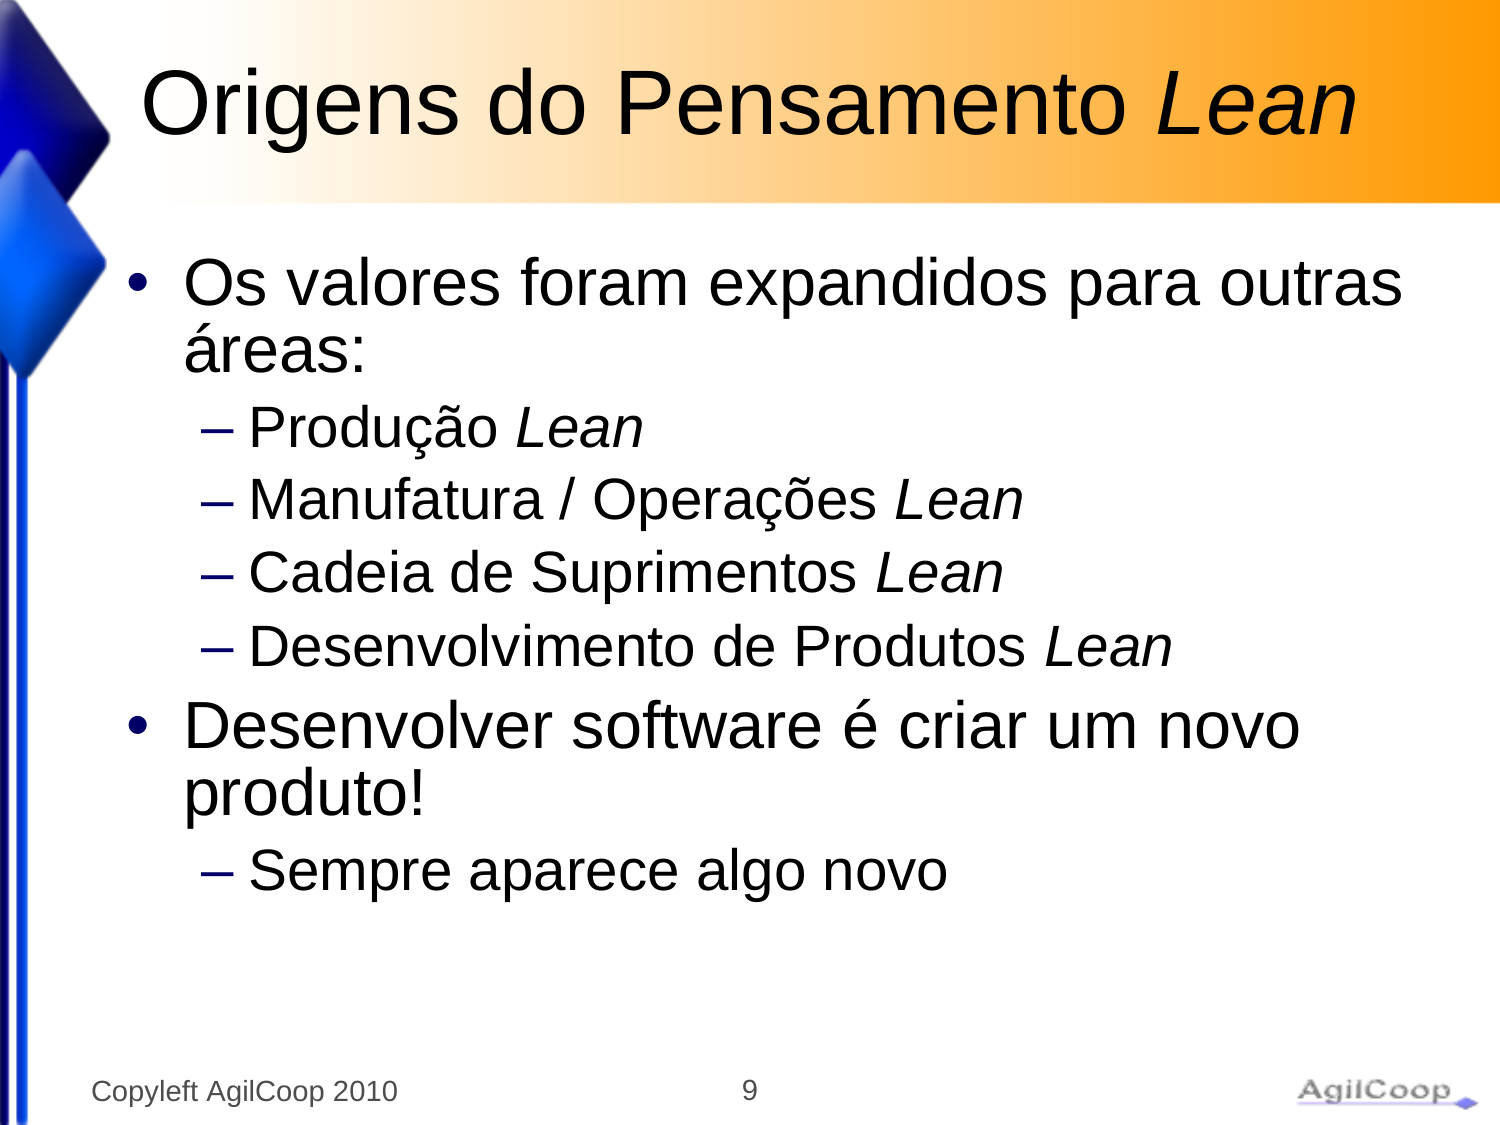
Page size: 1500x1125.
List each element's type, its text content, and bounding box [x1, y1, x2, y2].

title Origens do Pensamento Lean [75, 8, 1426, 197]
list Os valores foram expandidos para outras áreas: Produção Lean Manufatura / Operações Lean Cadeia de Suprimentos Lean Desenvolvimento de Produtos Lean Desenvolver software é criar um novo produto! Sempre aparece algo novo [112, 243, 1425, 1006]
picture [0, 0, 1500, 1125]
